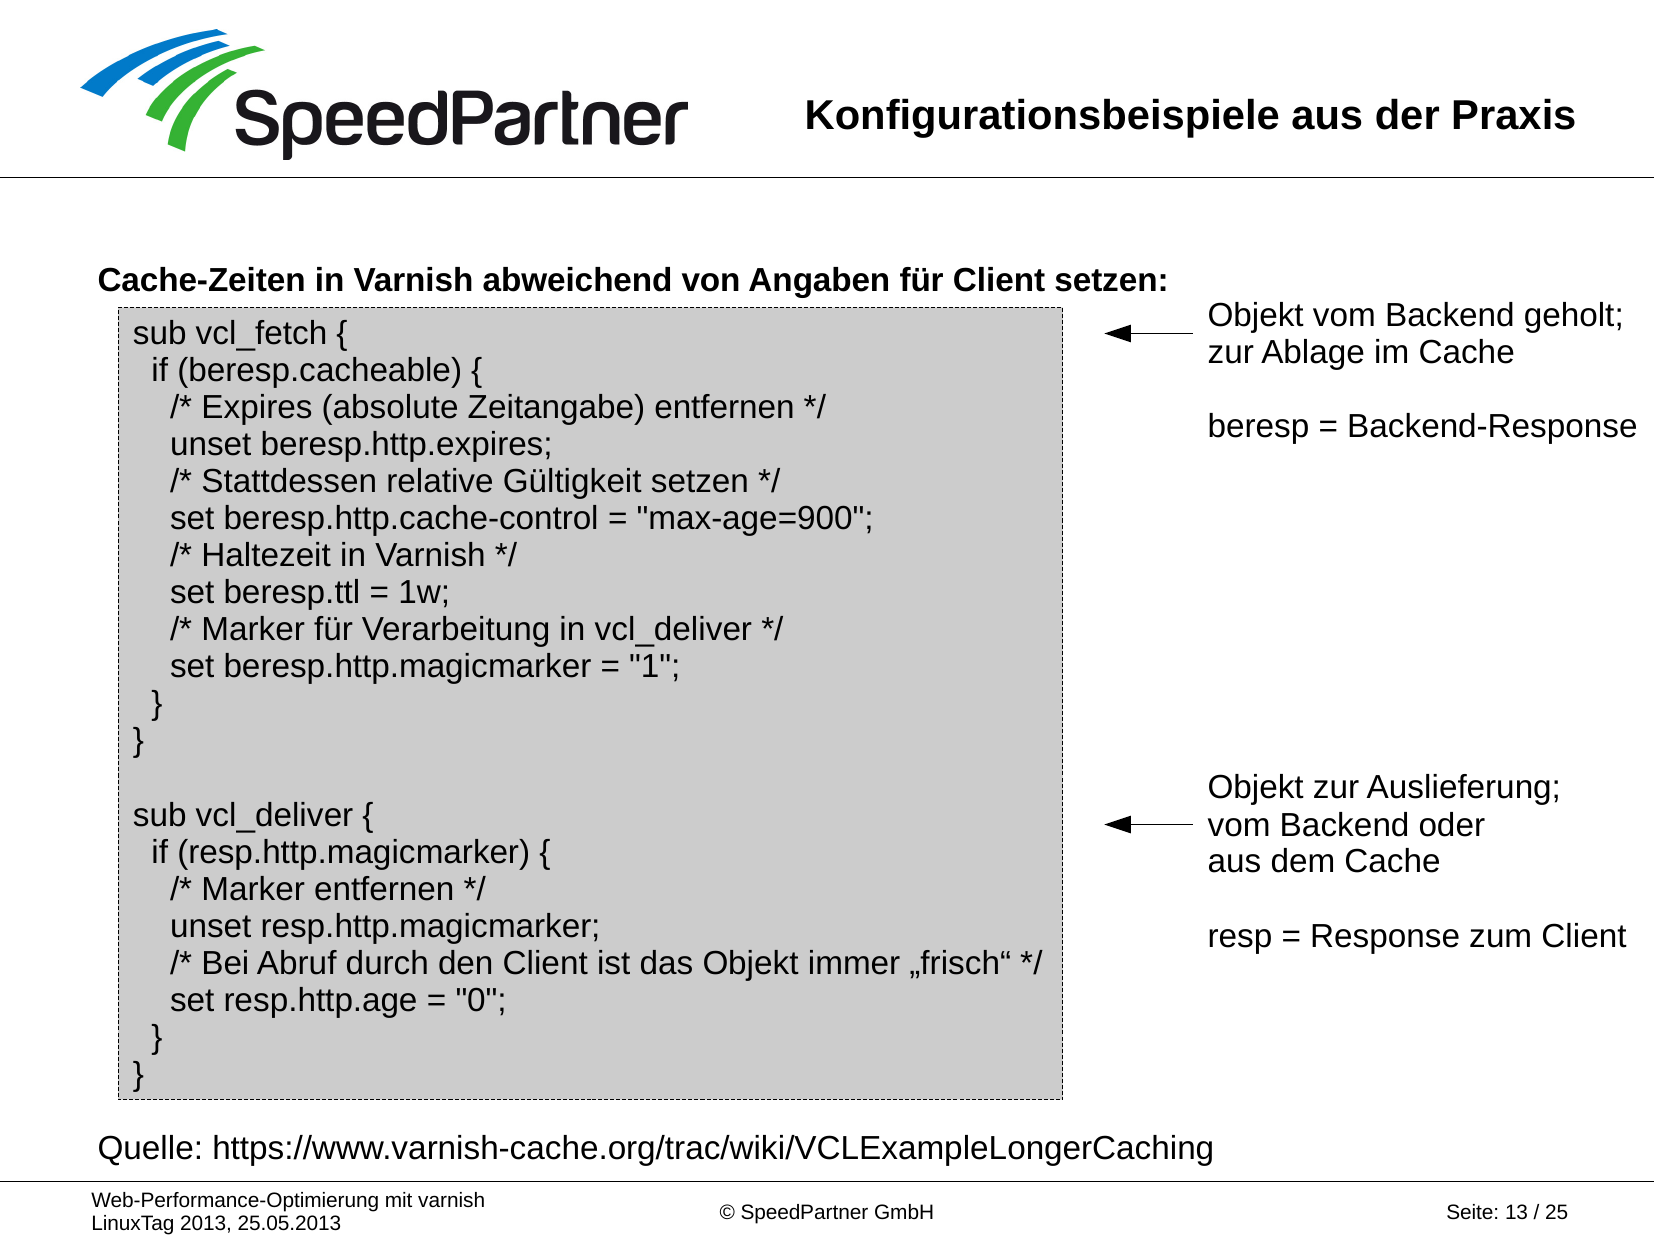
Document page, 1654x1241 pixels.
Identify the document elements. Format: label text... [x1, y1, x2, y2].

picture [80, 29, 688, 160]
text_box Objekt zur Auslieferung; vom Backend oder aus dem Cache resp = Response zum Client [1192, 761, 1643, 962]
text_box sub vcl_fetch { if (beresp.cacheable) { /* Expires (absolute Zeitangabe) entfernen */ unset beresp.http.expires; /* Stattdessen relative Gültigkeit setzen */ set beresp.http.cache-control = "max-age=900"; /* Haltezeit in Varnish */ set beresp.ttl = 1w; /* Marker für Verarbeitung in vcl_deliver */ set beresp.http.magicmarker = "1"; } } sub vcl_deliver { if (resp.http.magicmarker) { /* Marker entfernen */ unset resp.http.magicmarker; /* Bei Abruf durch den Client ist das Objekt immer „frisch“ */ set resp.http.age = "0"; } } [118, 307, 1063, 1100]
text_box Quelle: https://www.varnish-cache.org/trac/wiki/VCLExampleLongerCaching [82, 1122, 1565, 1175]
text_box Cache-Zeiten in Varnish abweichend von Angaben für Client setzen: [82, 254, 1565, 1122]
text_box Objekt vom Backend geholt; zur Ablage im Cache beresp = Backend-Response [1192, 289, 1654, 453]
title Konfigurationsbeispiele aus der Praxis [590, 70, 1577, 160]
